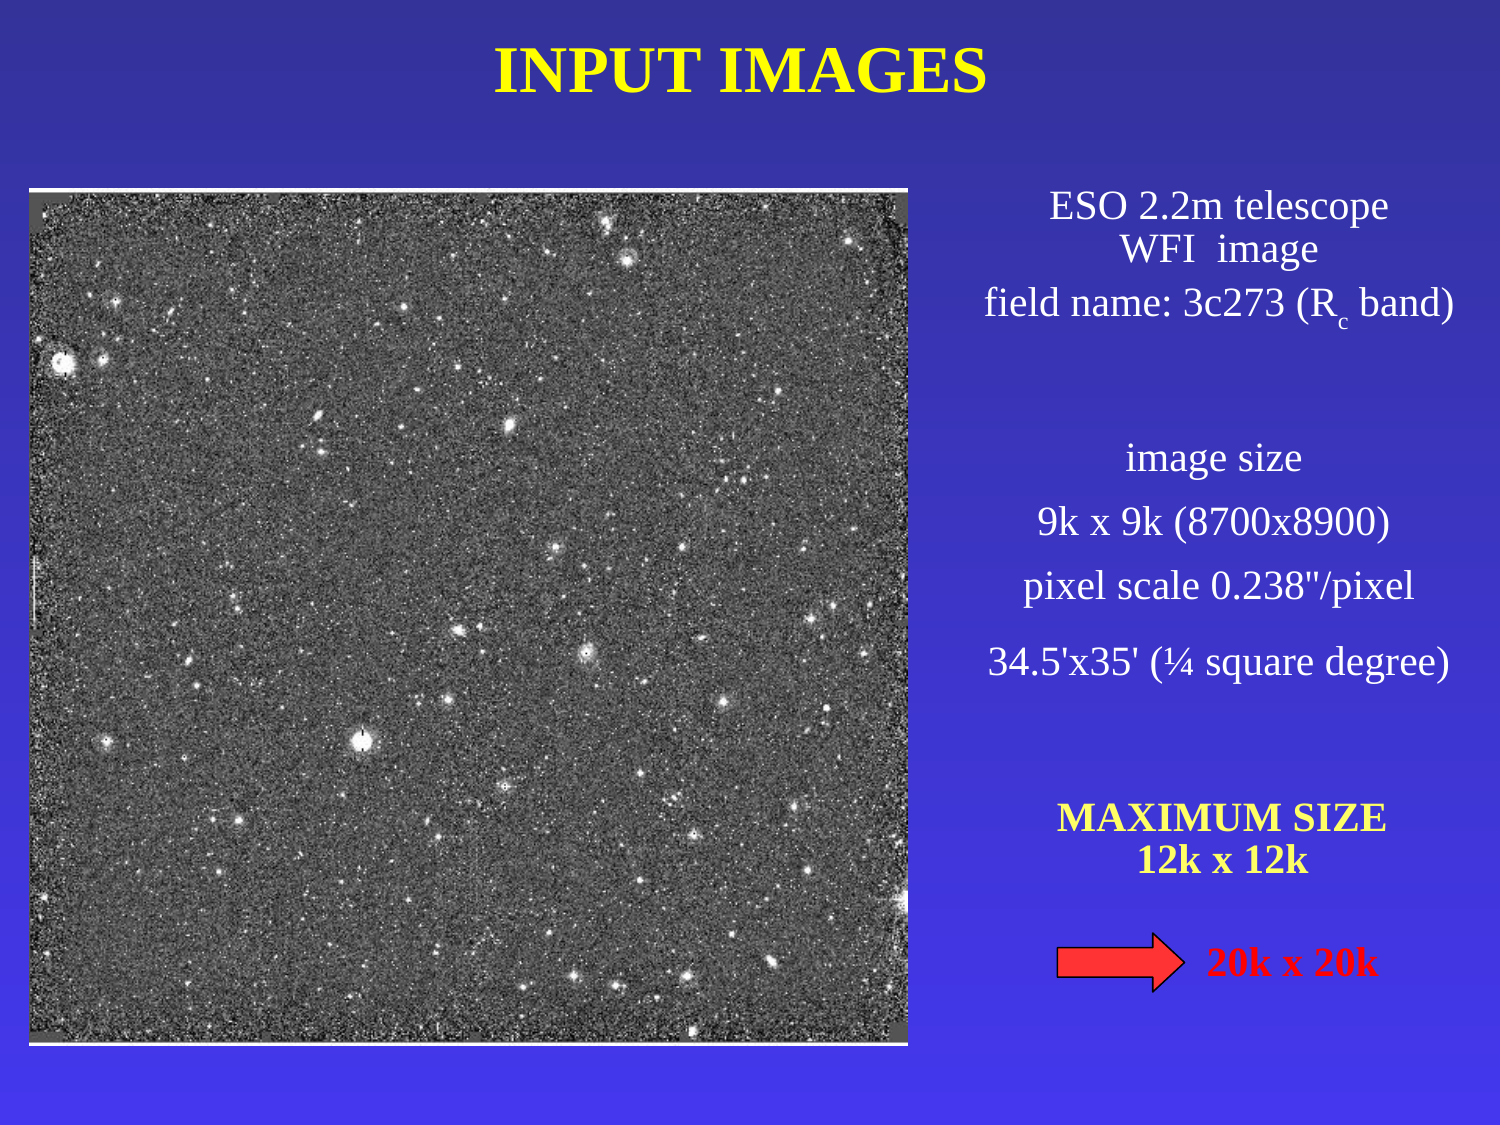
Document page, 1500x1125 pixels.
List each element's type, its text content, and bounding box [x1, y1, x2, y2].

text_box [1057, 933, 1184, 992]
text_box MAXIMUM SIZE 12k x 12k [968, 789, 1477, 928]
text_box 20k x 20k [1184, 933, 1402, 994]
text_box INPUT IMAGES [407, 30, 1093, 114]
text_box ESO 2.2m telescope WFI image field name: 3c273 (Rc band)‏ image size 9k x 9k (8700x8900) pixel scale 0.238''/pixel 34.5'x35' (¼ square degree)‏ [938, 177, 1500, 780]
picture [29, 188, 908, 1046]
